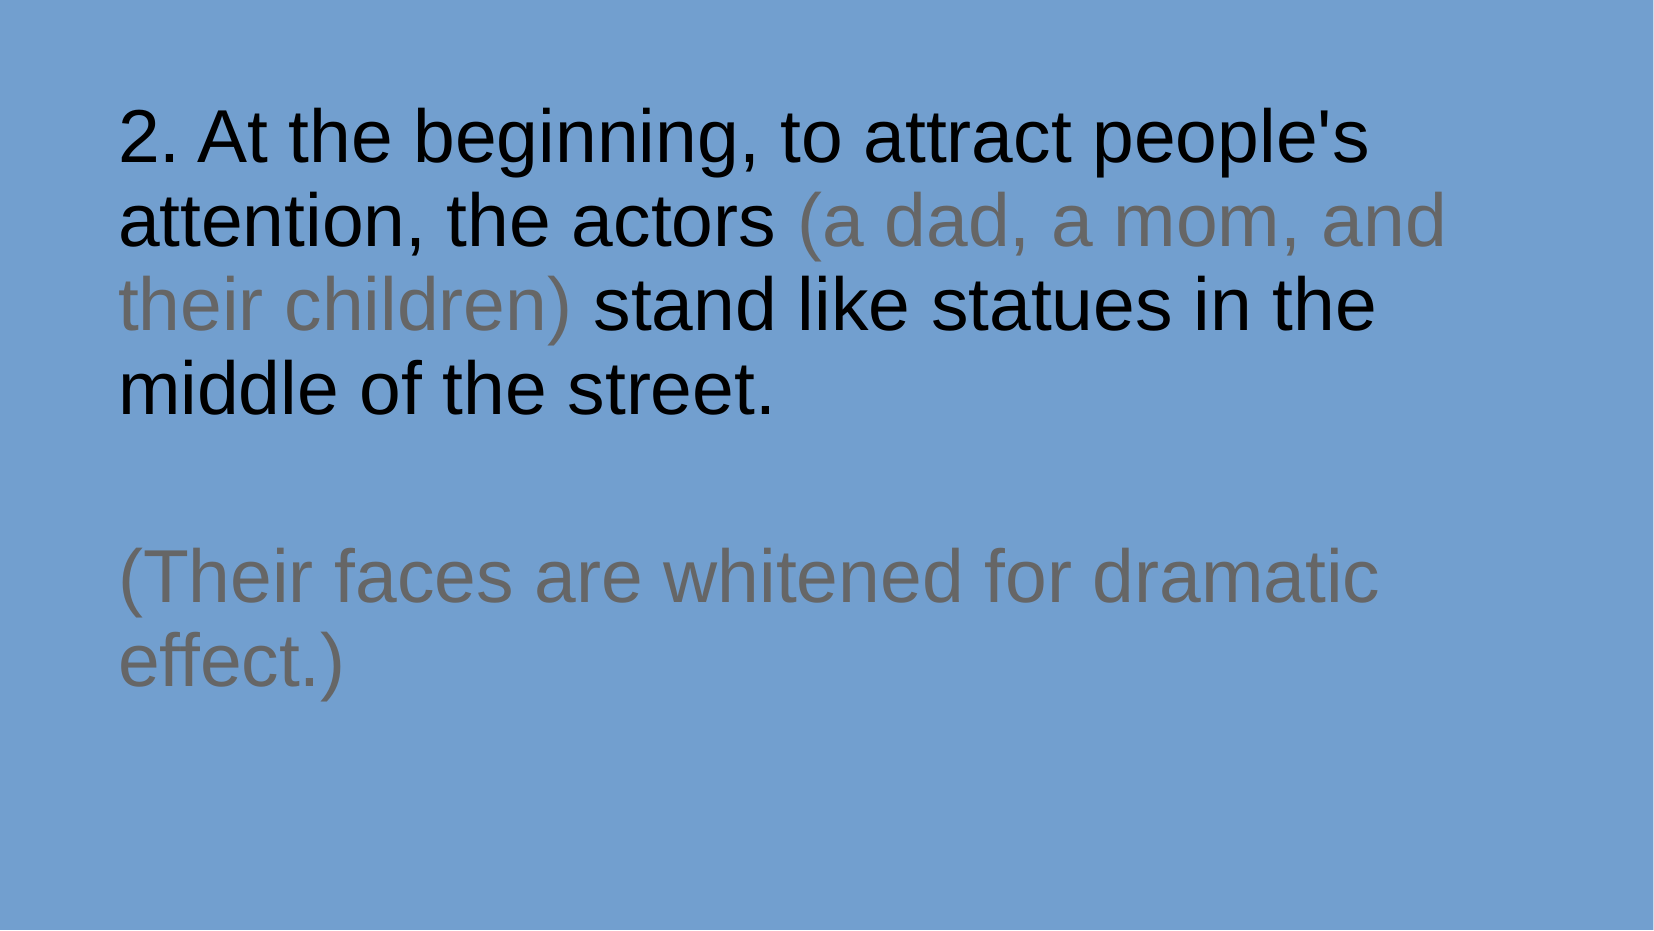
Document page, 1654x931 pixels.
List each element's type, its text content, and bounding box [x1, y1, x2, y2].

list 2. At the beginning, to attract people's attention, the actors (a dad, a mom, and their children) stand like statues in the middle of the street. (Their faces are whitened for dramatic effect.) [47, 94, 1571, 886]
